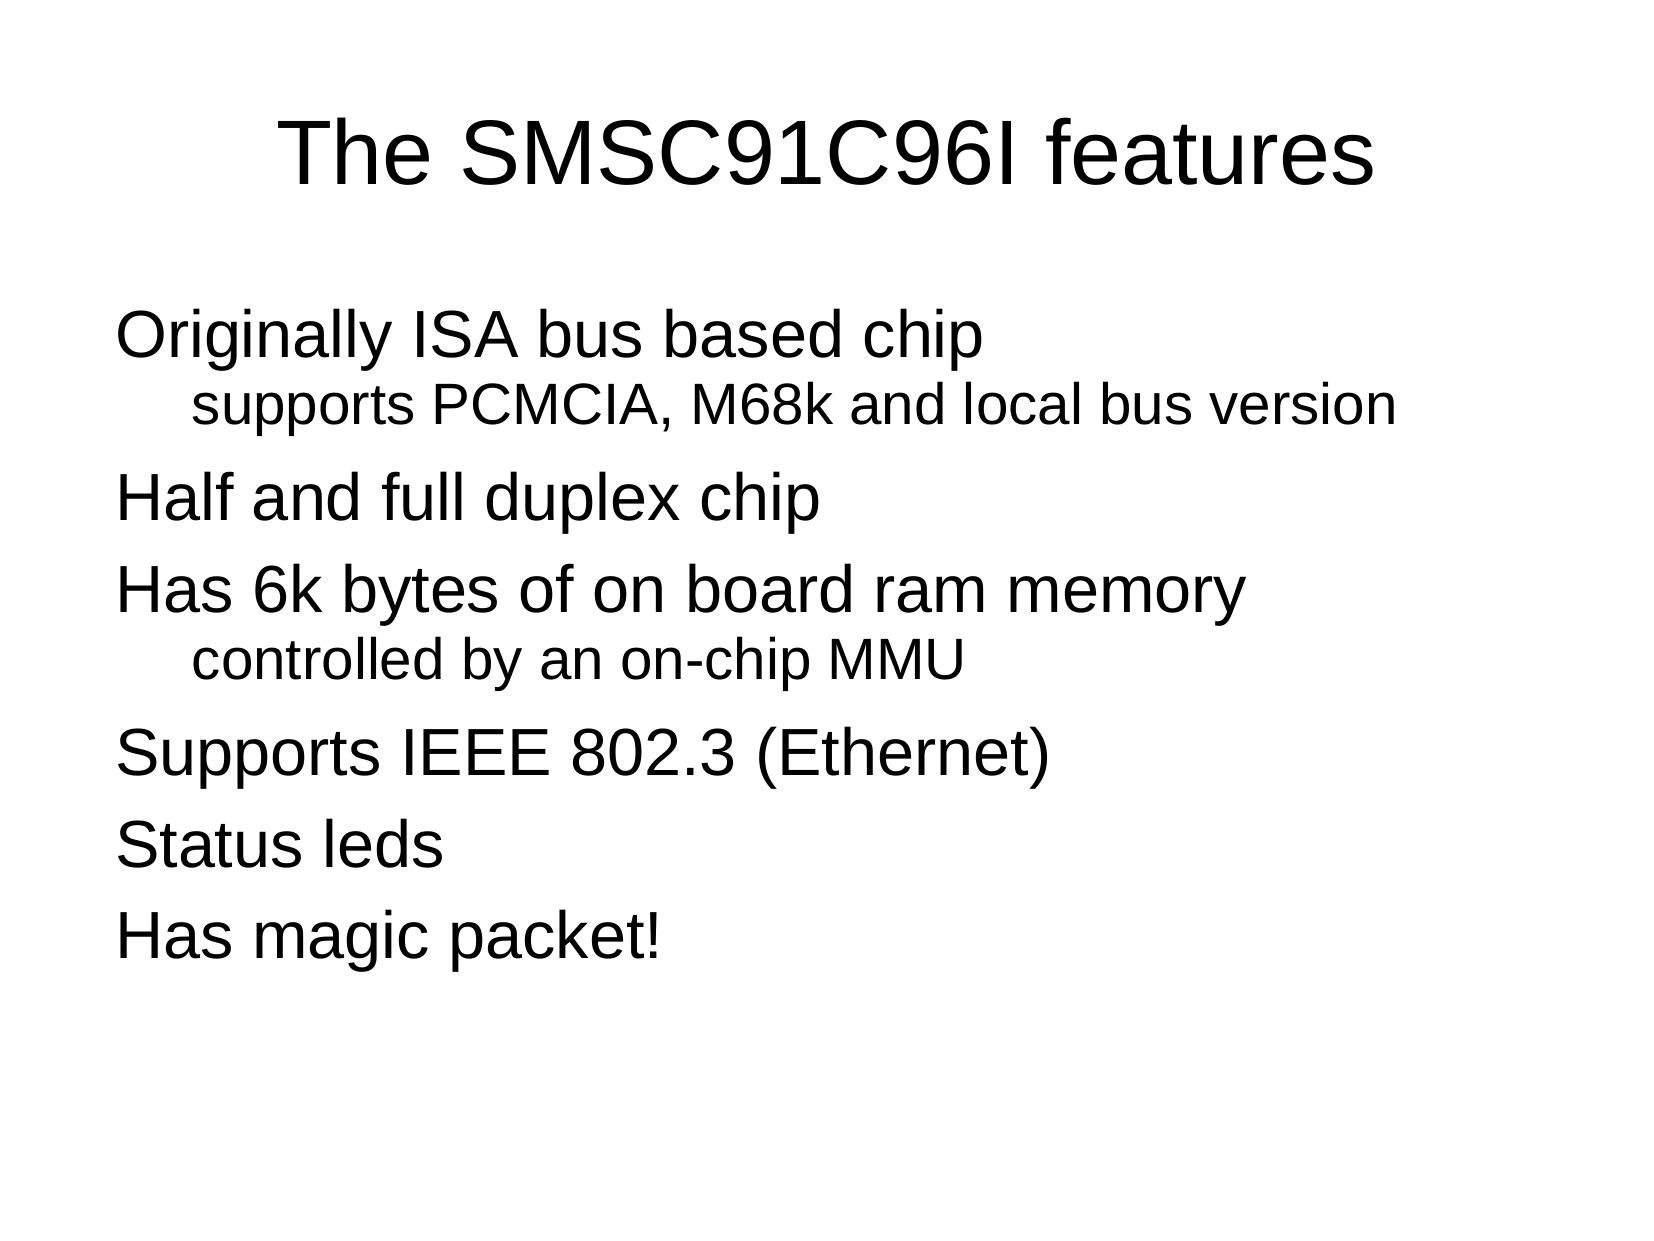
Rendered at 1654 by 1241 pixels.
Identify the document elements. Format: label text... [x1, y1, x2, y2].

list Originally ISA bus based chip supports PCMCIA, M68k and local bus version Half and full duplex chip Has 6k bytes of on board ram memory controlled by an on-chip MMU Supports IEEE 802.3 (Ethernet) Status leds Has magic packet! [82, 289, 1571, 1108]
title The SMSC91C96I features [82, 49, 1571, 257]
